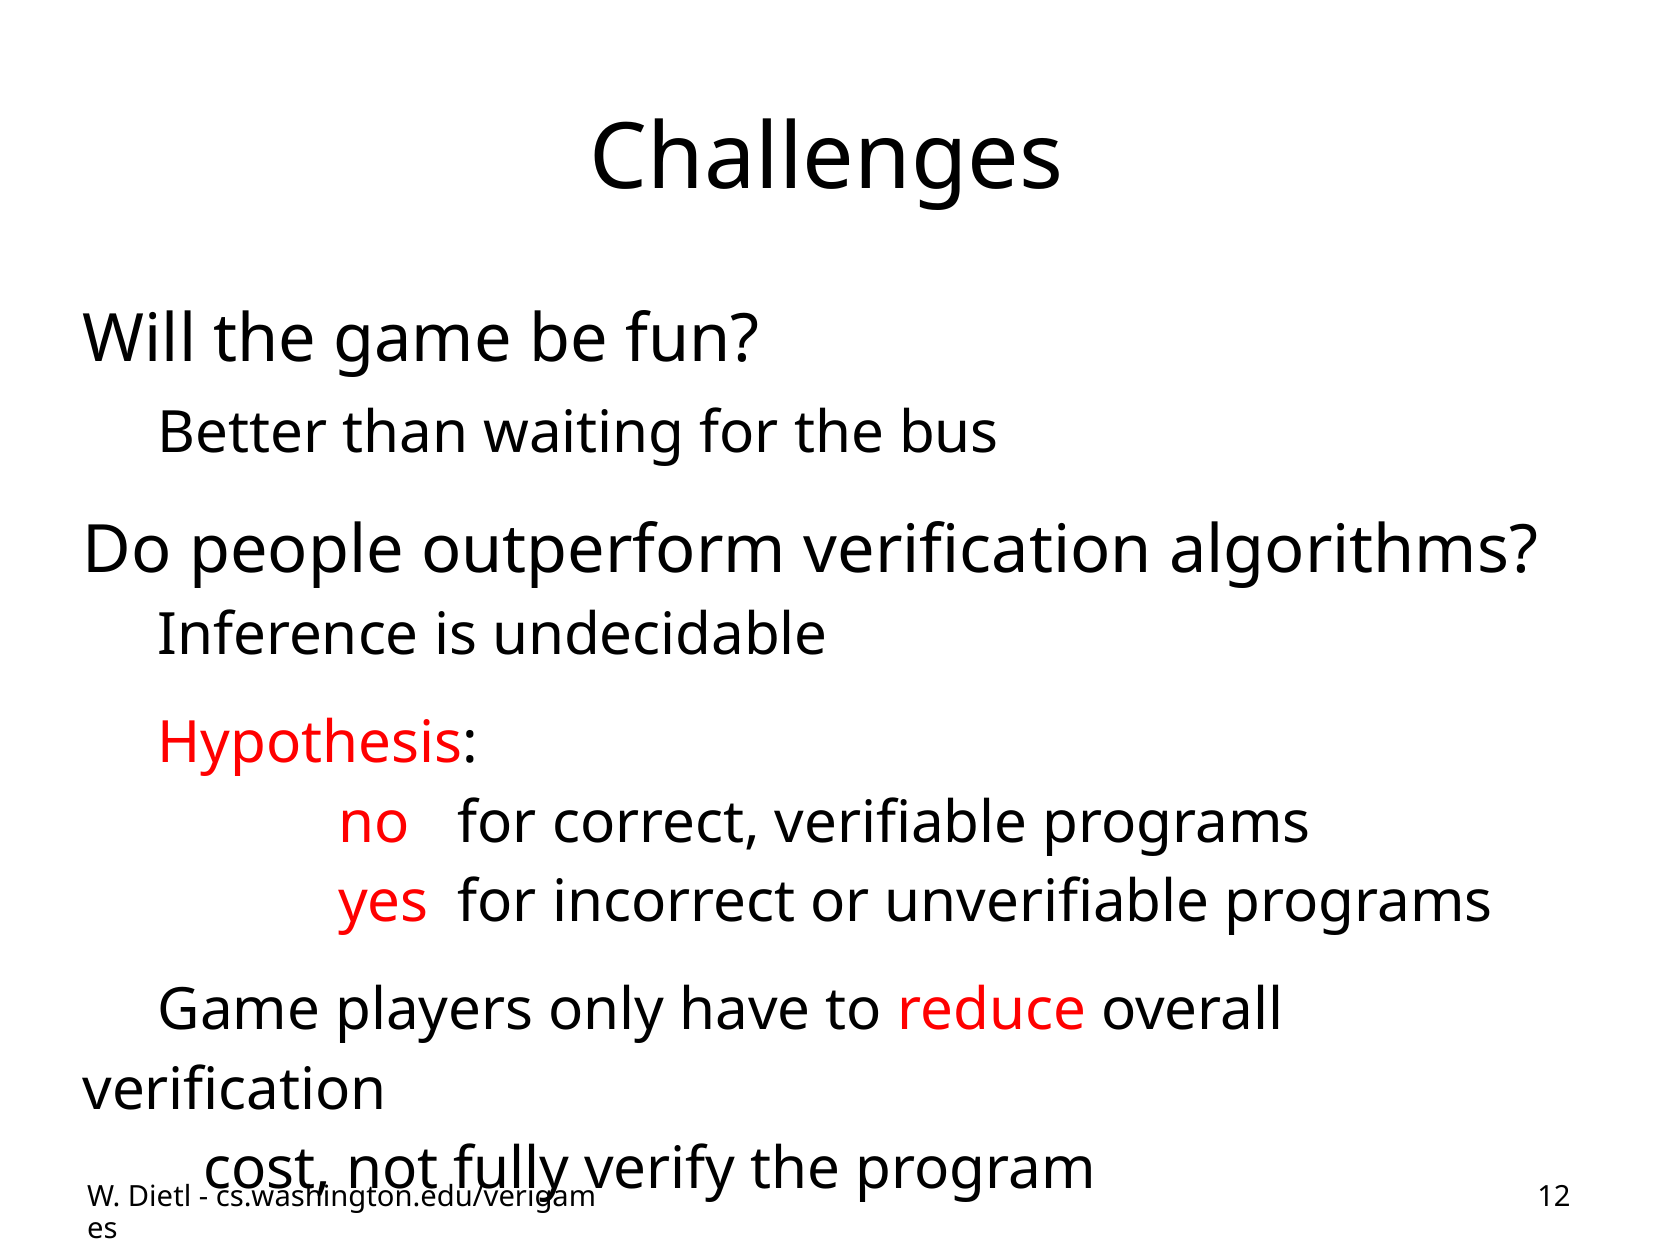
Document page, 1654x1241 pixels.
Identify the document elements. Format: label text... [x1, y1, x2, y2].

list Will the game be fun? Better than waiting for the bus Do people outperform verification algorithms? Inference is undecidable Hypothesis: no for correct, verifiable programs yes for incorrect or unverifiable programs Game players only have to reduce overall verification cost, not fully verify the program [82, 290, 1571, 1109]
title Challenges [82, 49, 1571, 257]
